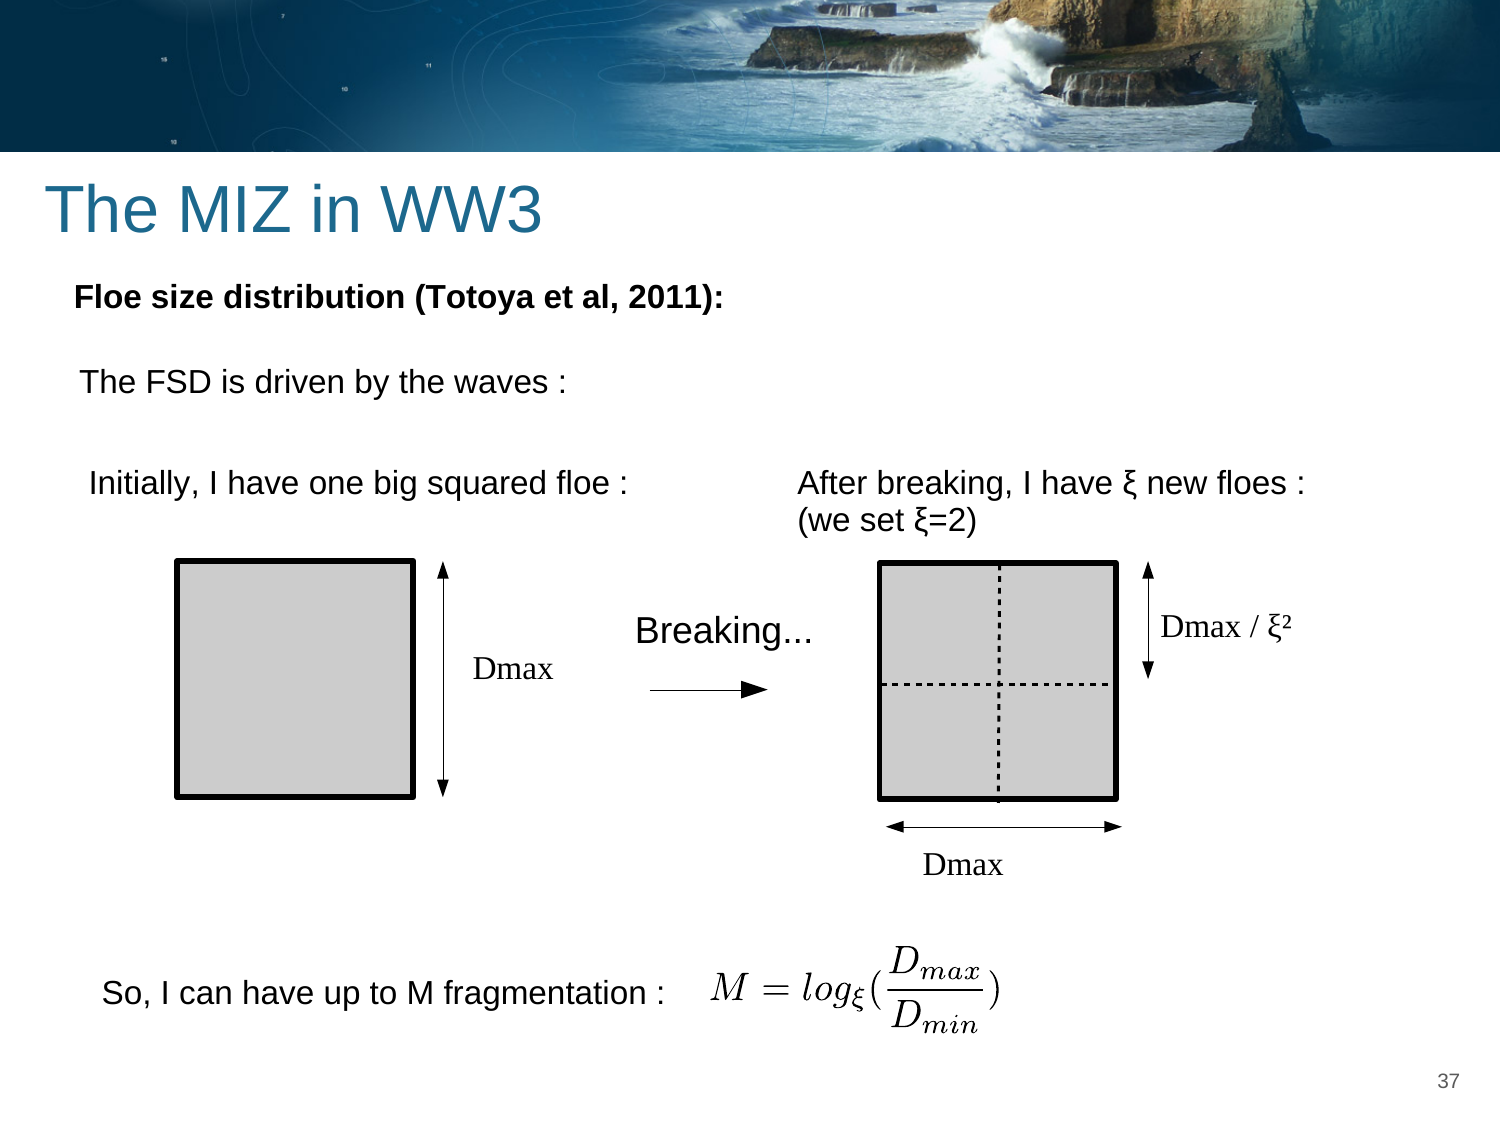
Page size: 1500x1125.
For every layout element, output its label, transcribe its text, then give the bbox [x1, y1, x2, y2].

text_box Floe size distribution (Totoya et al, 2011): [59, 265, 1477, 402]
text_box The FSD is driven by the waves : [79, 363, 650, 402]
text_box Dmax [472, 649, 797, 690]
text_box Dmax / ξ² [1160, 601, 1300, 642]
text_box [177, 561, 414, 798]
text_box [838, 413, 1500, 549]
text_box Initially, I have one big squared floe : [88, 464, 680, 502]
text_box Dmax [922, 845, 1247, 886]
text_box [879, 563, 1116, 800]
picture [0, 0, 1500, 152]
text_box Breaking... [620, 604, 857, 665]
text_box [708, 946, 1003, 1034]
text_box After breaking, I have ξ new floes : (we set ξ=2) [797, 464, 1447, 540]
text_box So, I can have up to M fragmentation : [101, 974, 752, 1012]
title The MIZ in WW3 [29, 118, 1214, 294]
